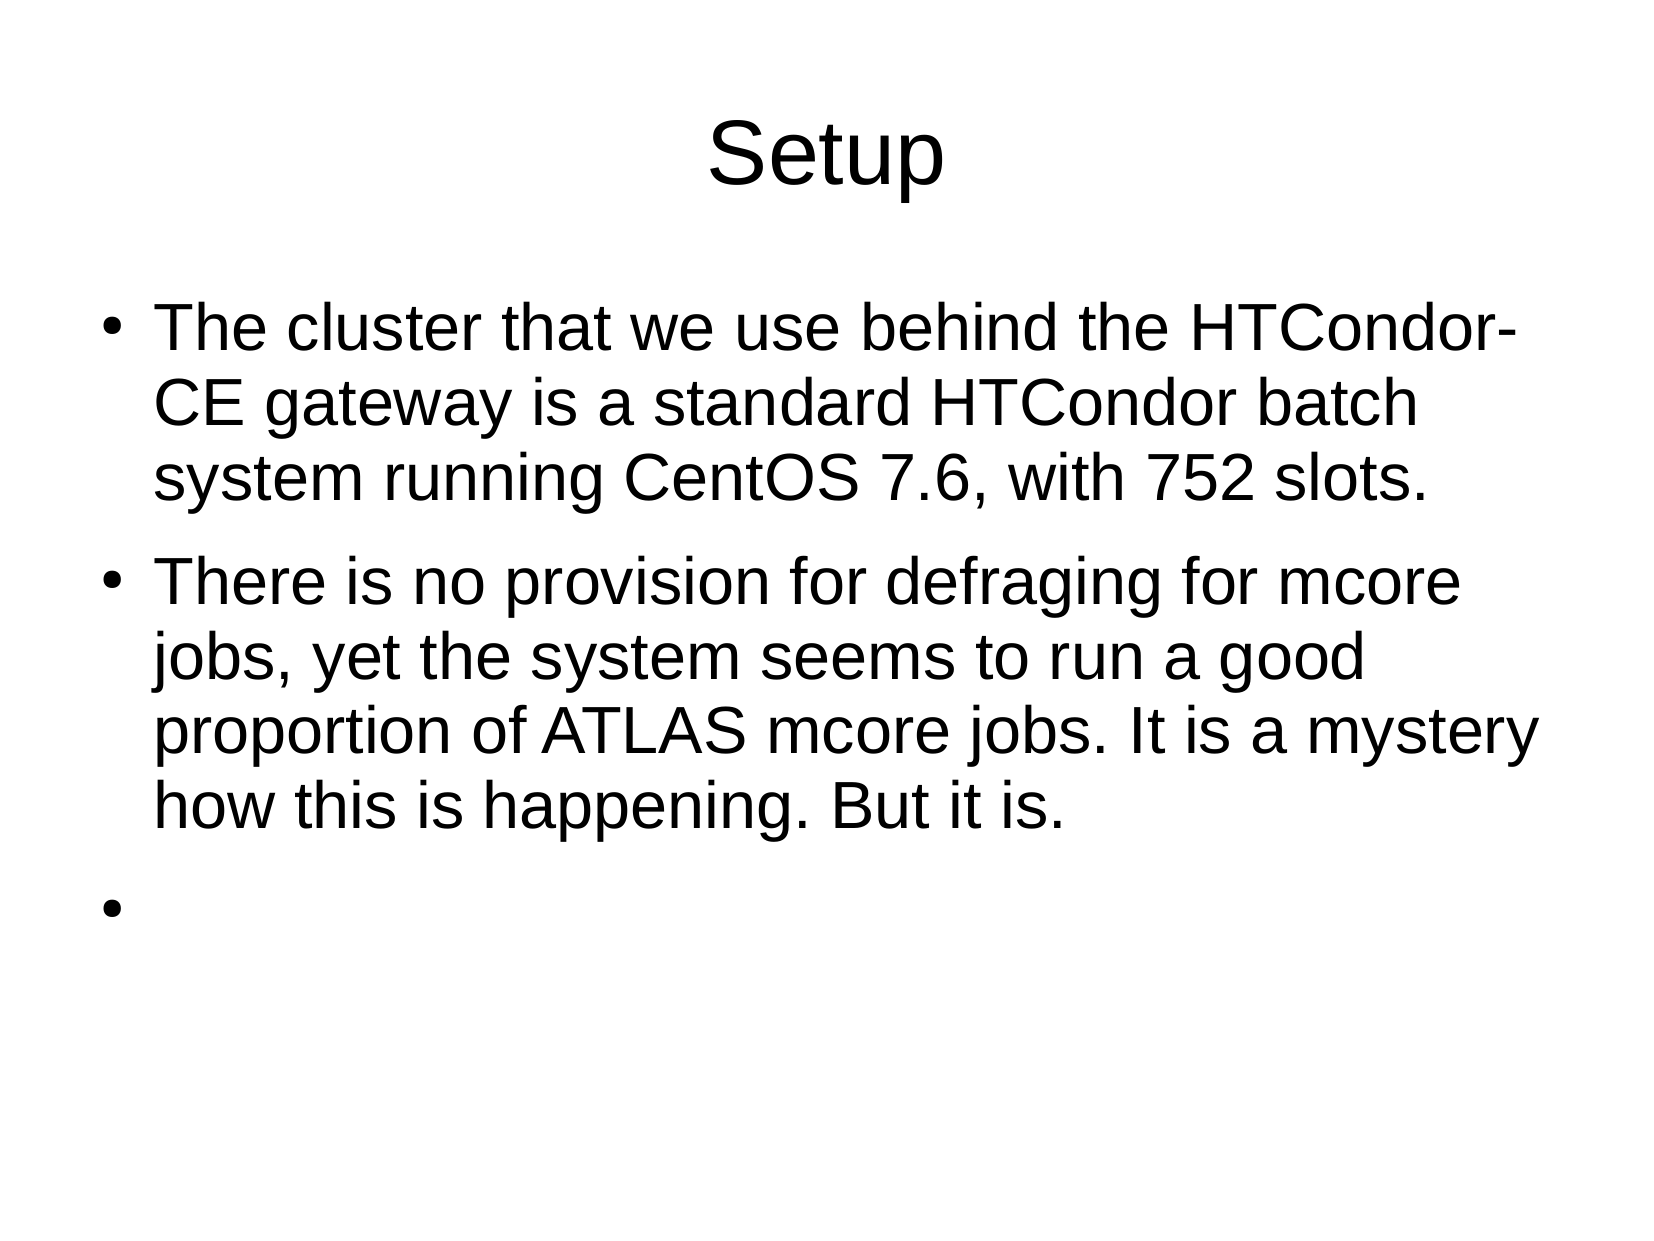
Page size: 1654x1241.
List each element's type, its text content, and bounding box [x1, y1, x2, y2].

title Setup [82, 49, 1571, 257]
list The cluster that we use behind the HTCondor-CE gateway is a standard HTCondor batch system running CentOS 7.6, with 752 slots. There is no provision for defraging for mcore jobs, yet the system seems to run a good proportion of ATLAS mcore jobs. It is a mystery how this is happening. But it is. [82, 290, 1571, 1010]
